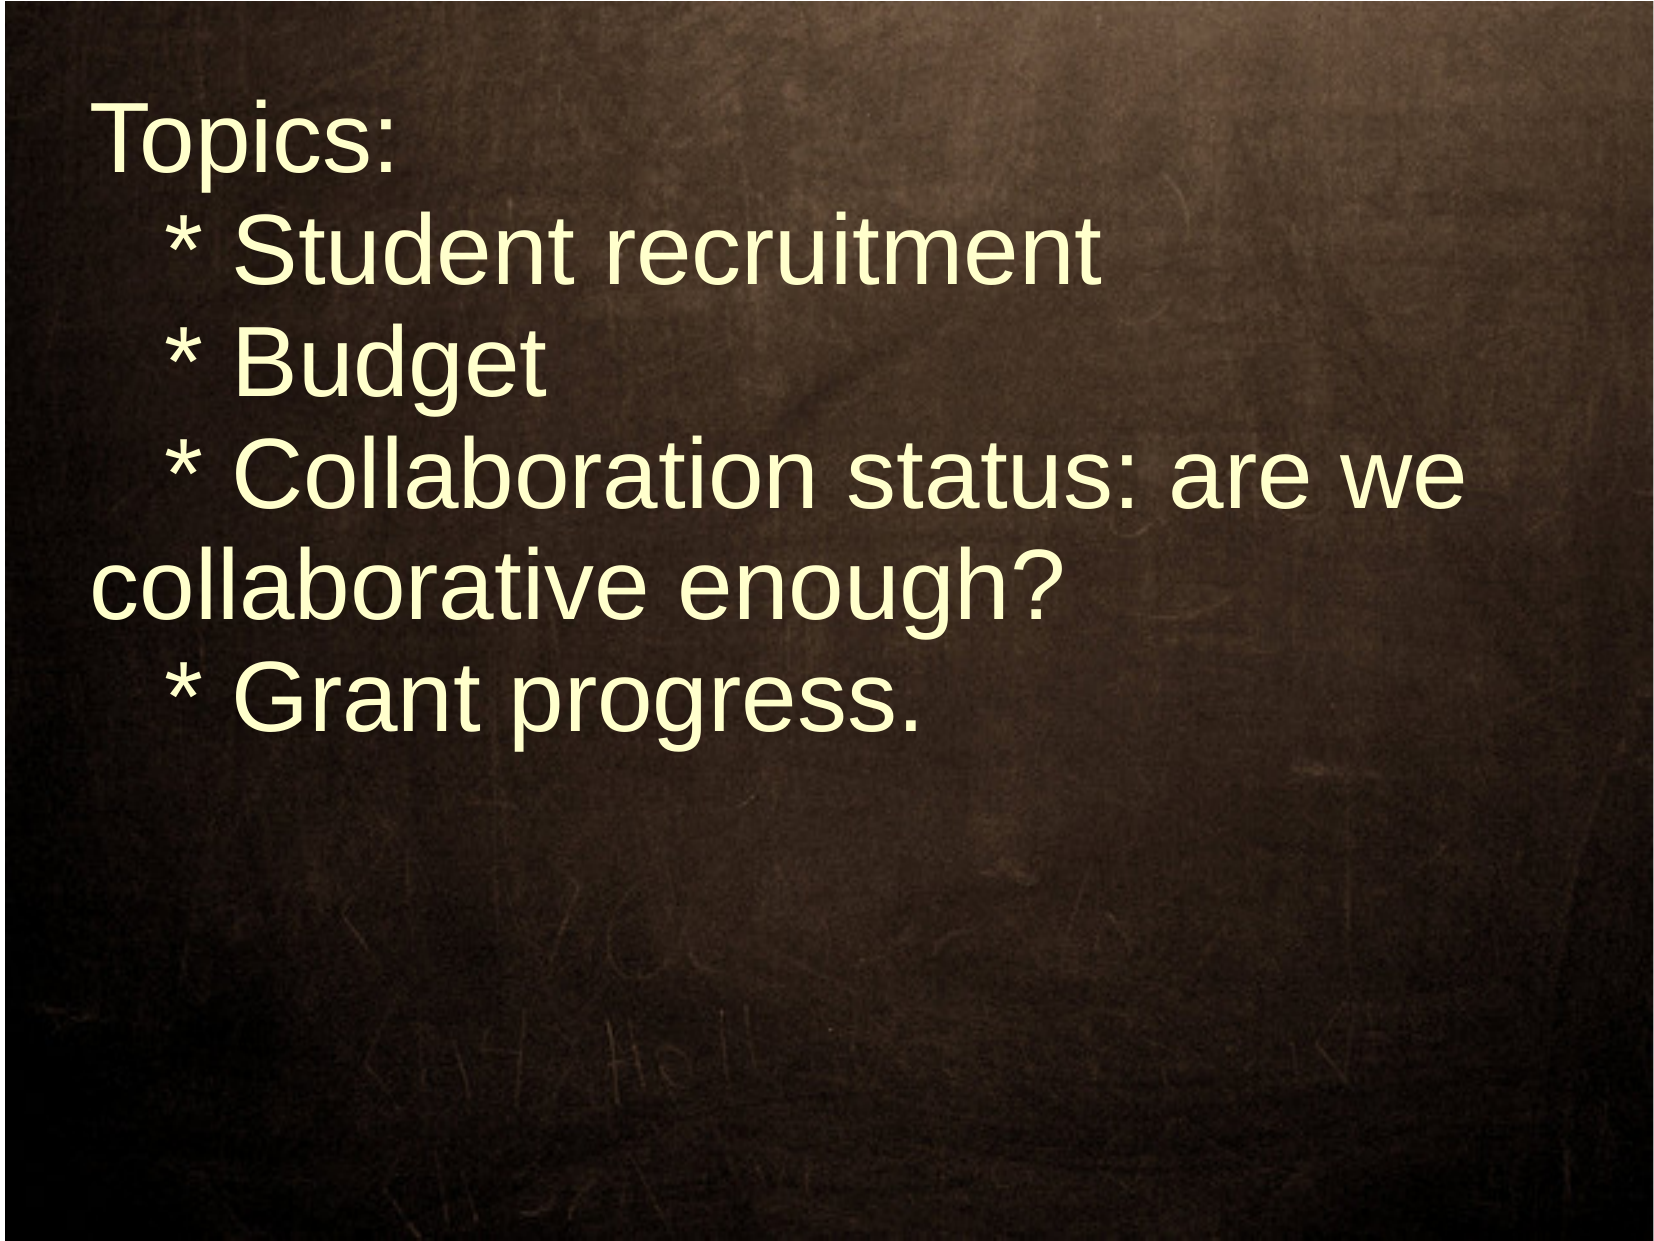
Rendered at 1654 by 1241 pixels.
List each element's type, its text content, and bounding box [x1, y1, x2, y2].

picture [5, 1, 1654, 1241]
text_box Topics: * Student recruitment * Budget * Collaboration status: are we collaborative enough? * Grant progress. [75, 75, 1606, 761]
